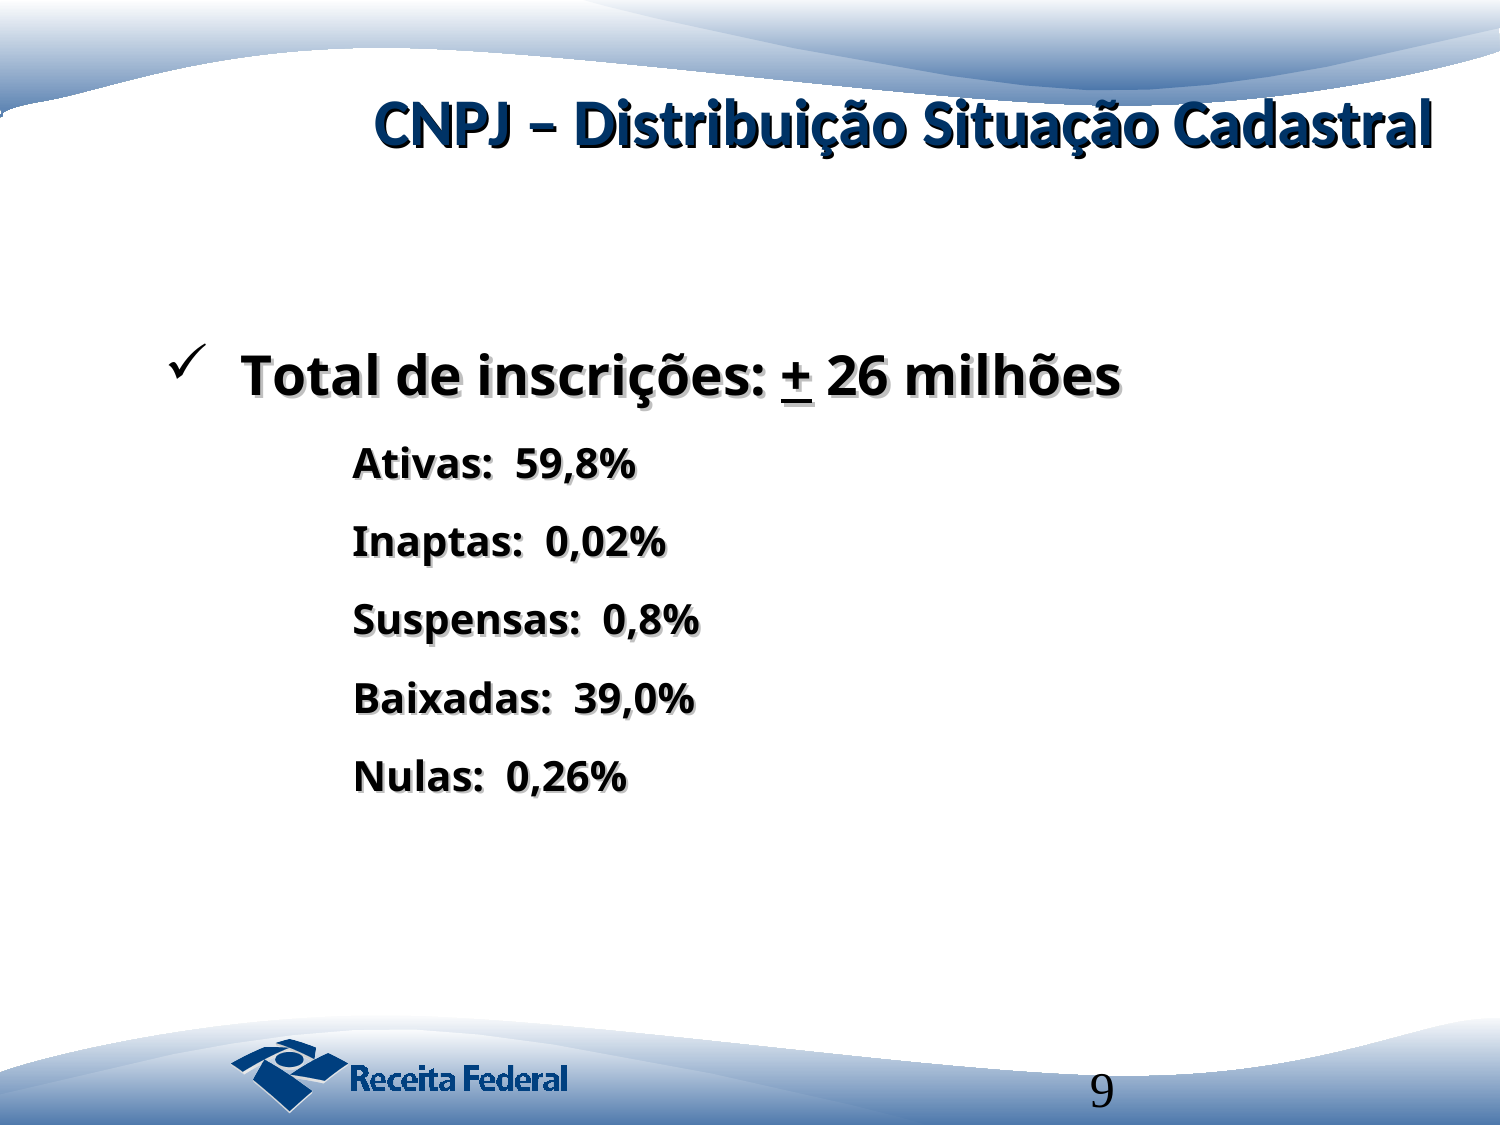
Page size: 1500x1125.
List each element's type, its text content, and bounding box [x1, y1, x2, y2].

title CNPJ – Distribuição Situação Cadastral [62, 24, 1450, 213]
picture [229, 1037, 575, 1117]
text_box Total de inscrições: + 26 milhões Ativas: 59,8% Inaptas: 0,02% Suspensas: 0,8% Baixadas: 39,0% Nulas: 0,26% [149, 318, 1309, 871]
